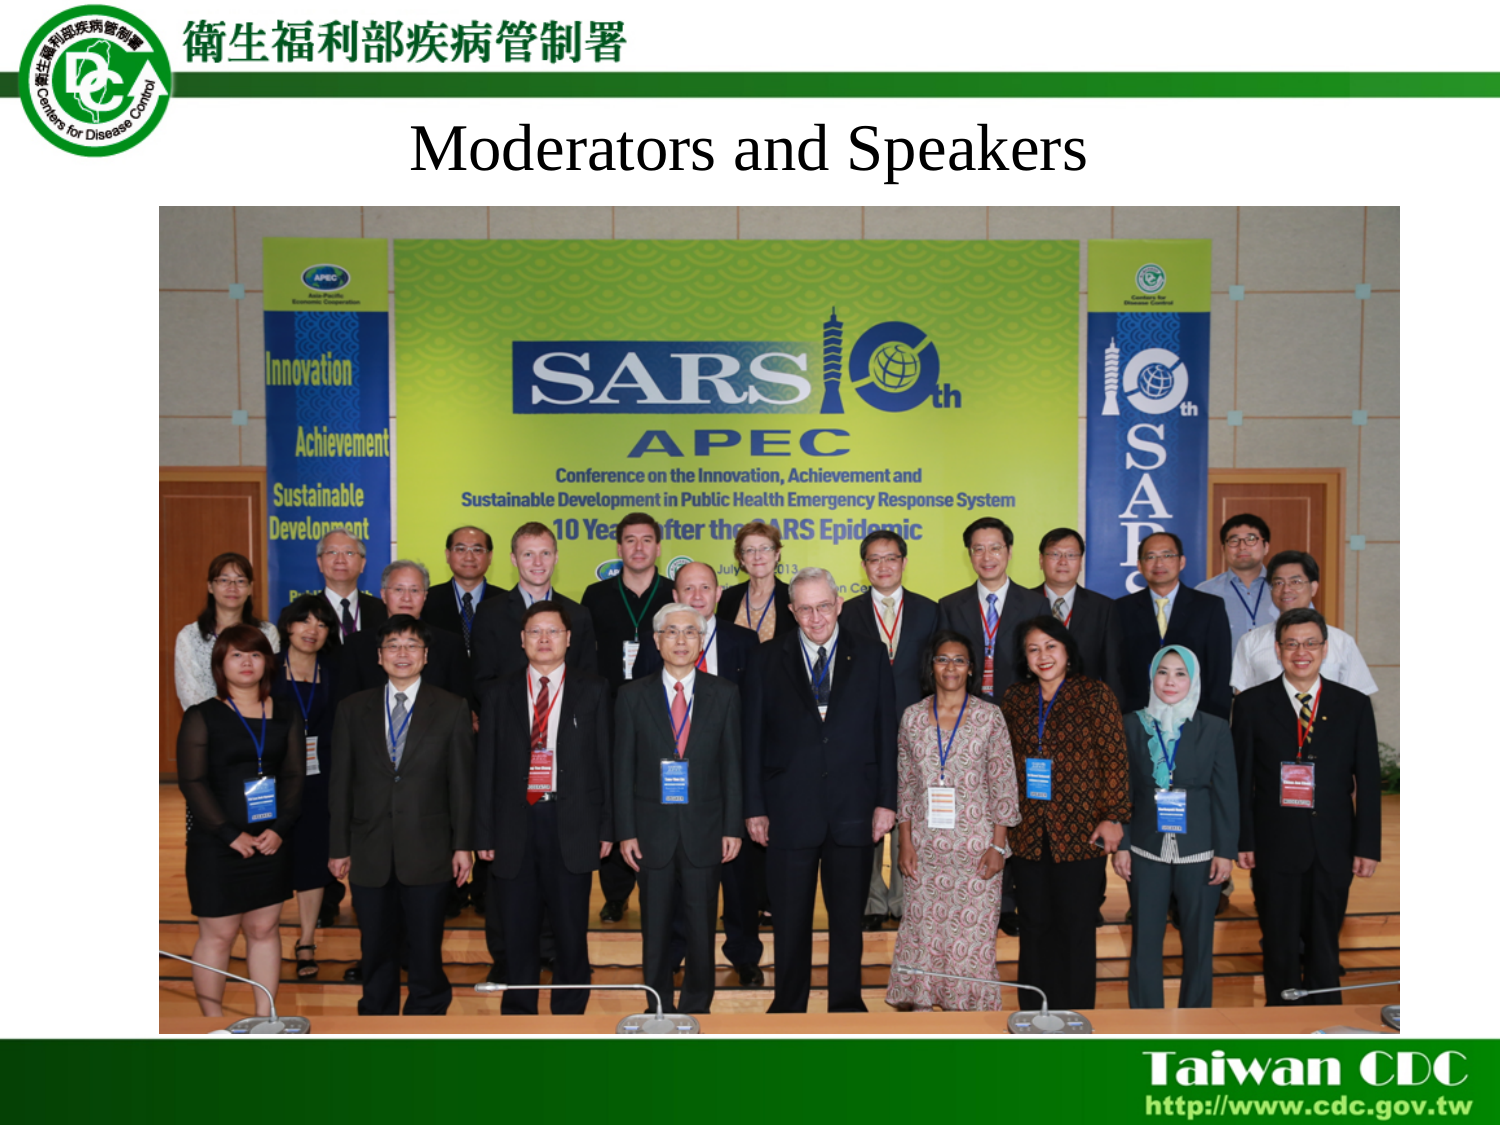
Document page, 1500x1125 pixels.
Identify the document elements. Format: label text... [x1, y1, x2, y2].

picture [159, 206, 1400, 1034]
title Moderators and Speakers [123, 78, 1376, 210]
